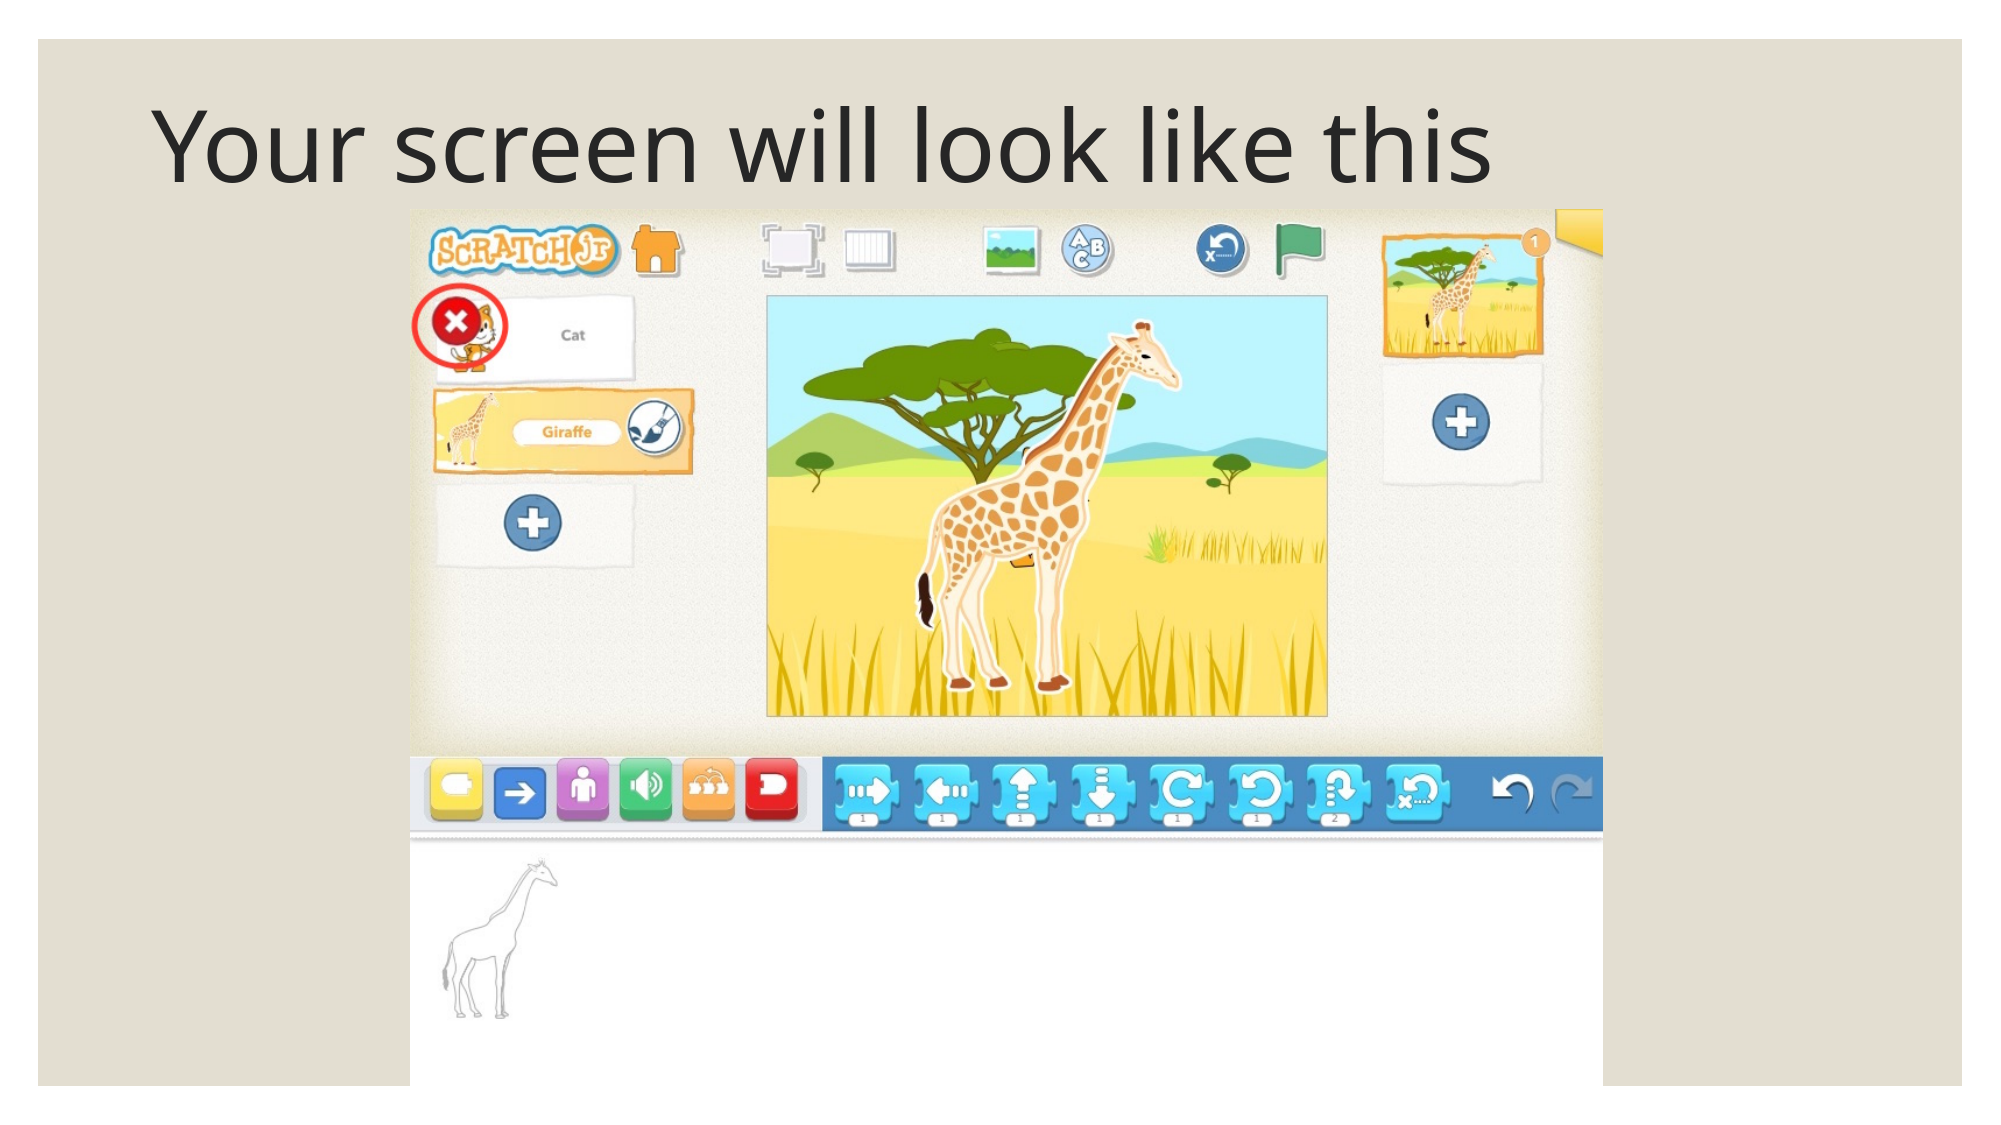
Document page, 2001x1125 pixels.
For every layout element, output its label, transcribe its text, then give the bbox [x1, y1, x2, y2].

picture [410, 209, 1603, 1104]
title Your screen will look like this [136, 37, 1876, 263]
